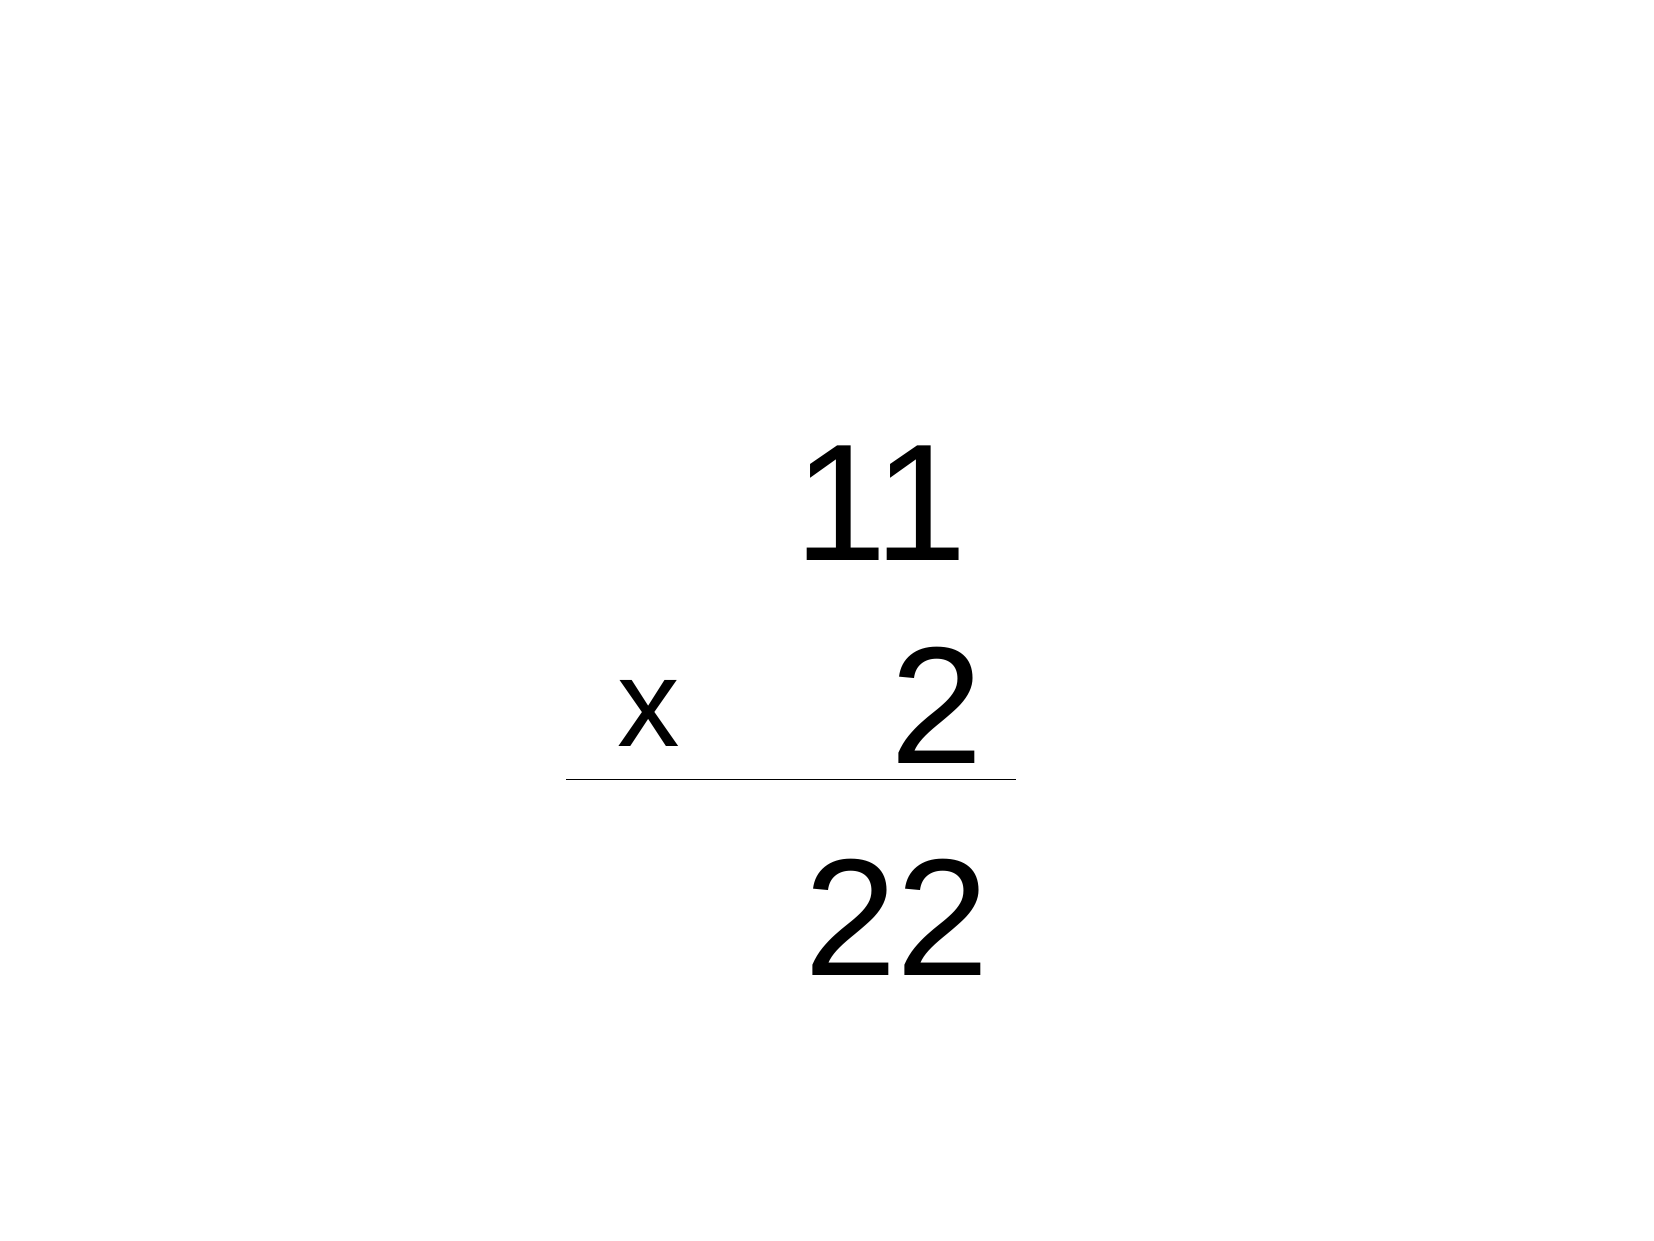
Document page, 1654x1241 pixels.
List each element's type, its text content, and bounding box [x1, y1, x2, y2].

text_box 11 [779, 401, 1004, 603]
text_box x [602, 625, 745, 779]
text_box 2 [875, 605, 1029, 807]
text_box 22 [696, 817, 1099, 1205]
